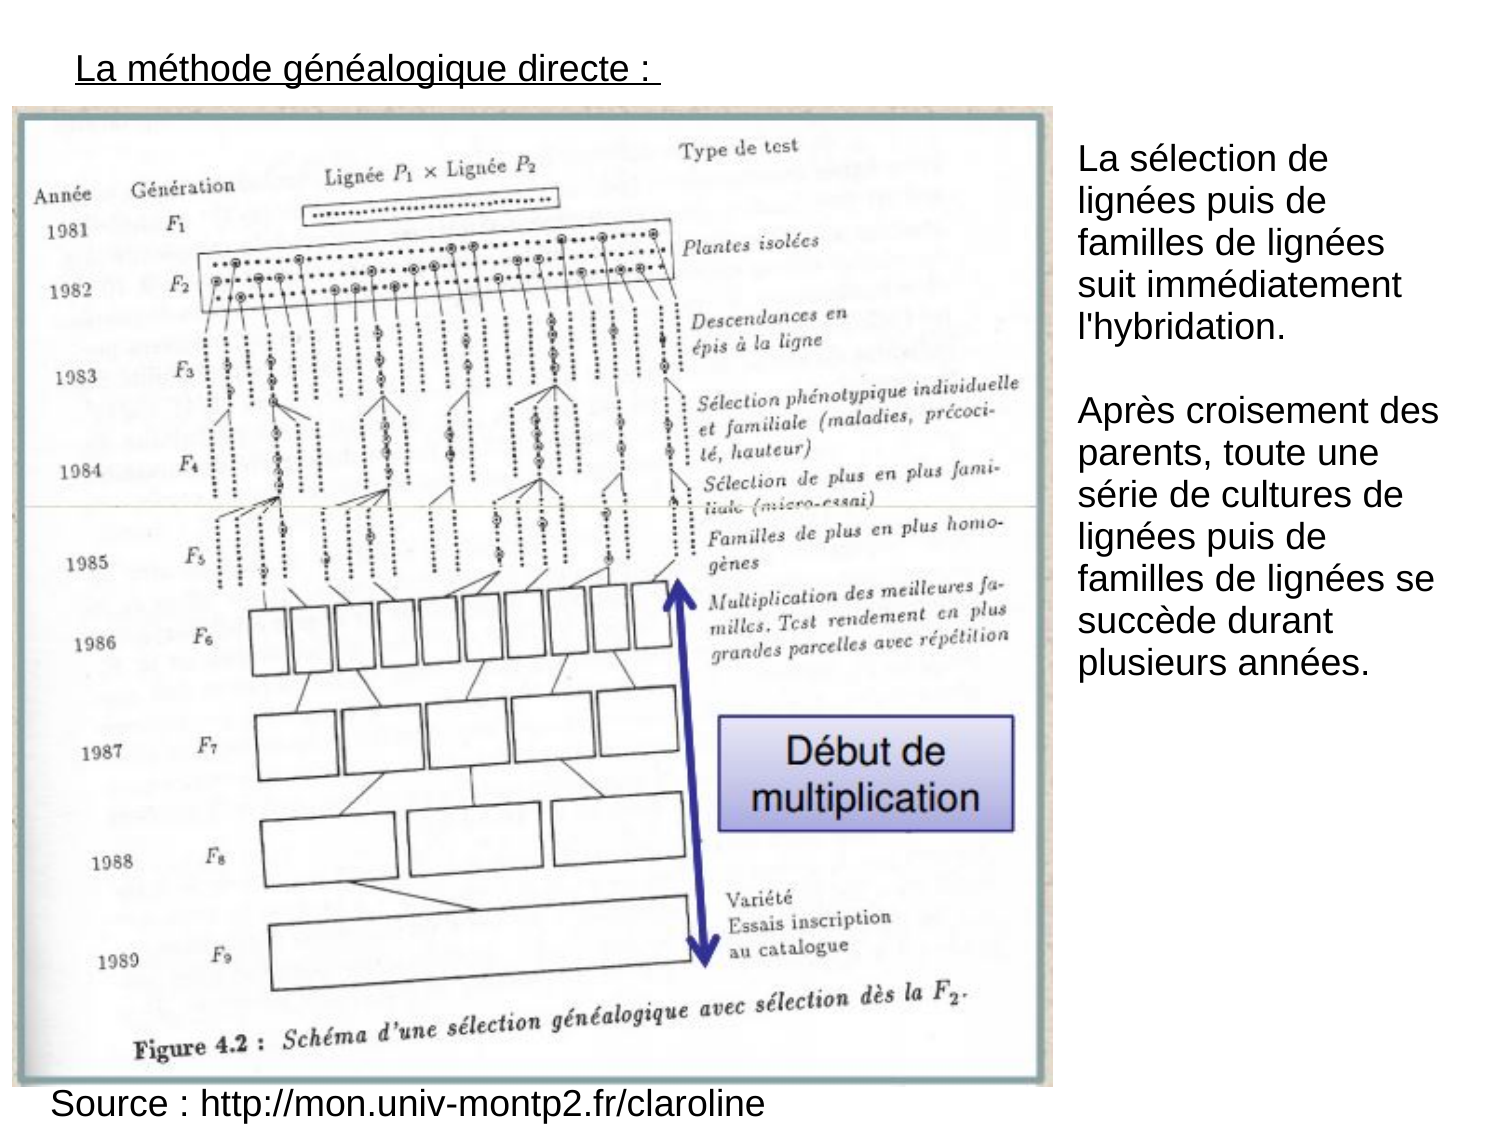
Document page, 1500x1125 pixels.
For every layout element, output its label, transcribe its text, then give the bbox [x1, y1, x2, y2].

text_box Source : http://mon.univ-montp2.fr/claroline [35, 1074, 804, 1125]
list La méthode généalogique directe : [75, 47, 1425, 916]
text_box La sélection de lignées puis de familles de lignées suit immédiatement l'hybridation. Après croisement des parents, toute une série de cultures de lignées puis de familles de lignées se succède durant plusieurs années. [1062, 129, 1465, 692]
picture [12, 106, 1053, 1087]
